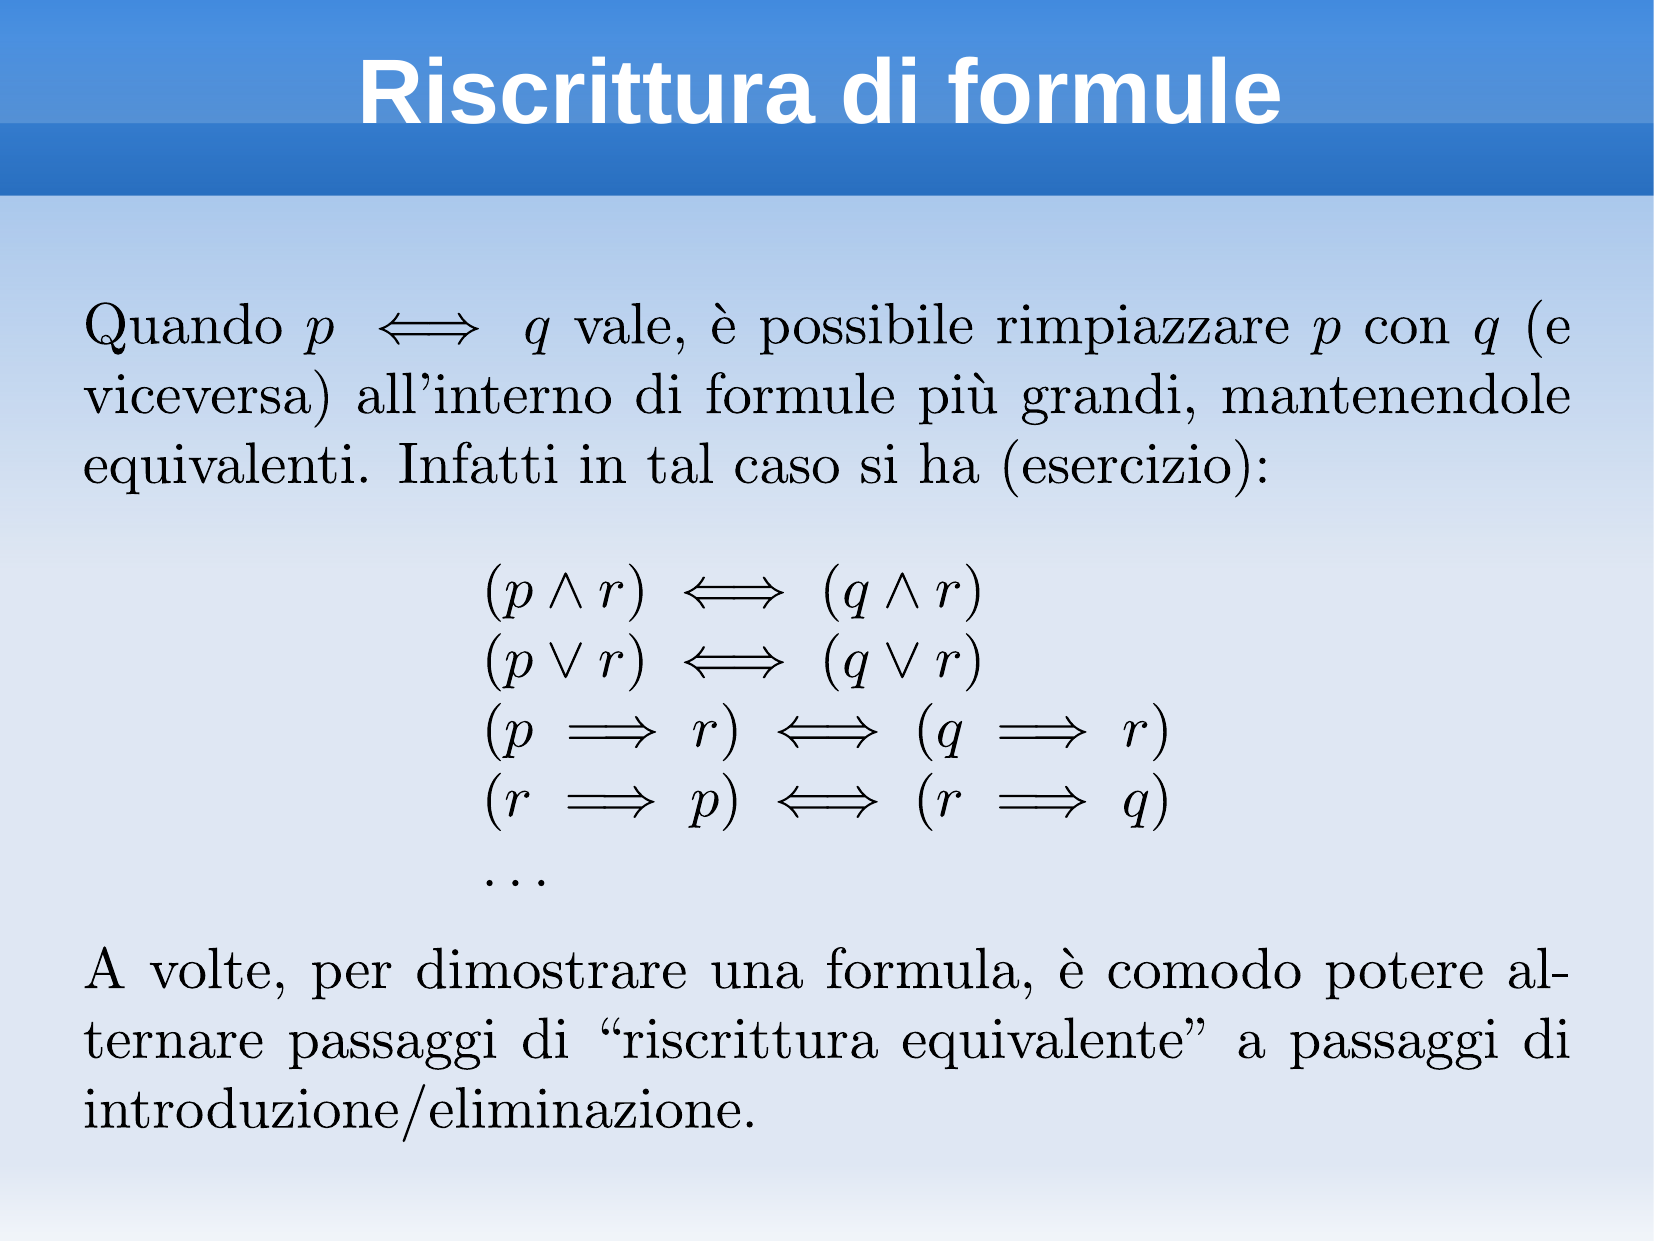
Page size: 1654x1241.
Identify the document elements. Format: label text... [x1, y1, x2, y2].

text_box [82, 299, 1572, 1143]
picture [0, 0, 1654, 1241]
title Riscrittura di formule [76, 0, 1565, 196]
